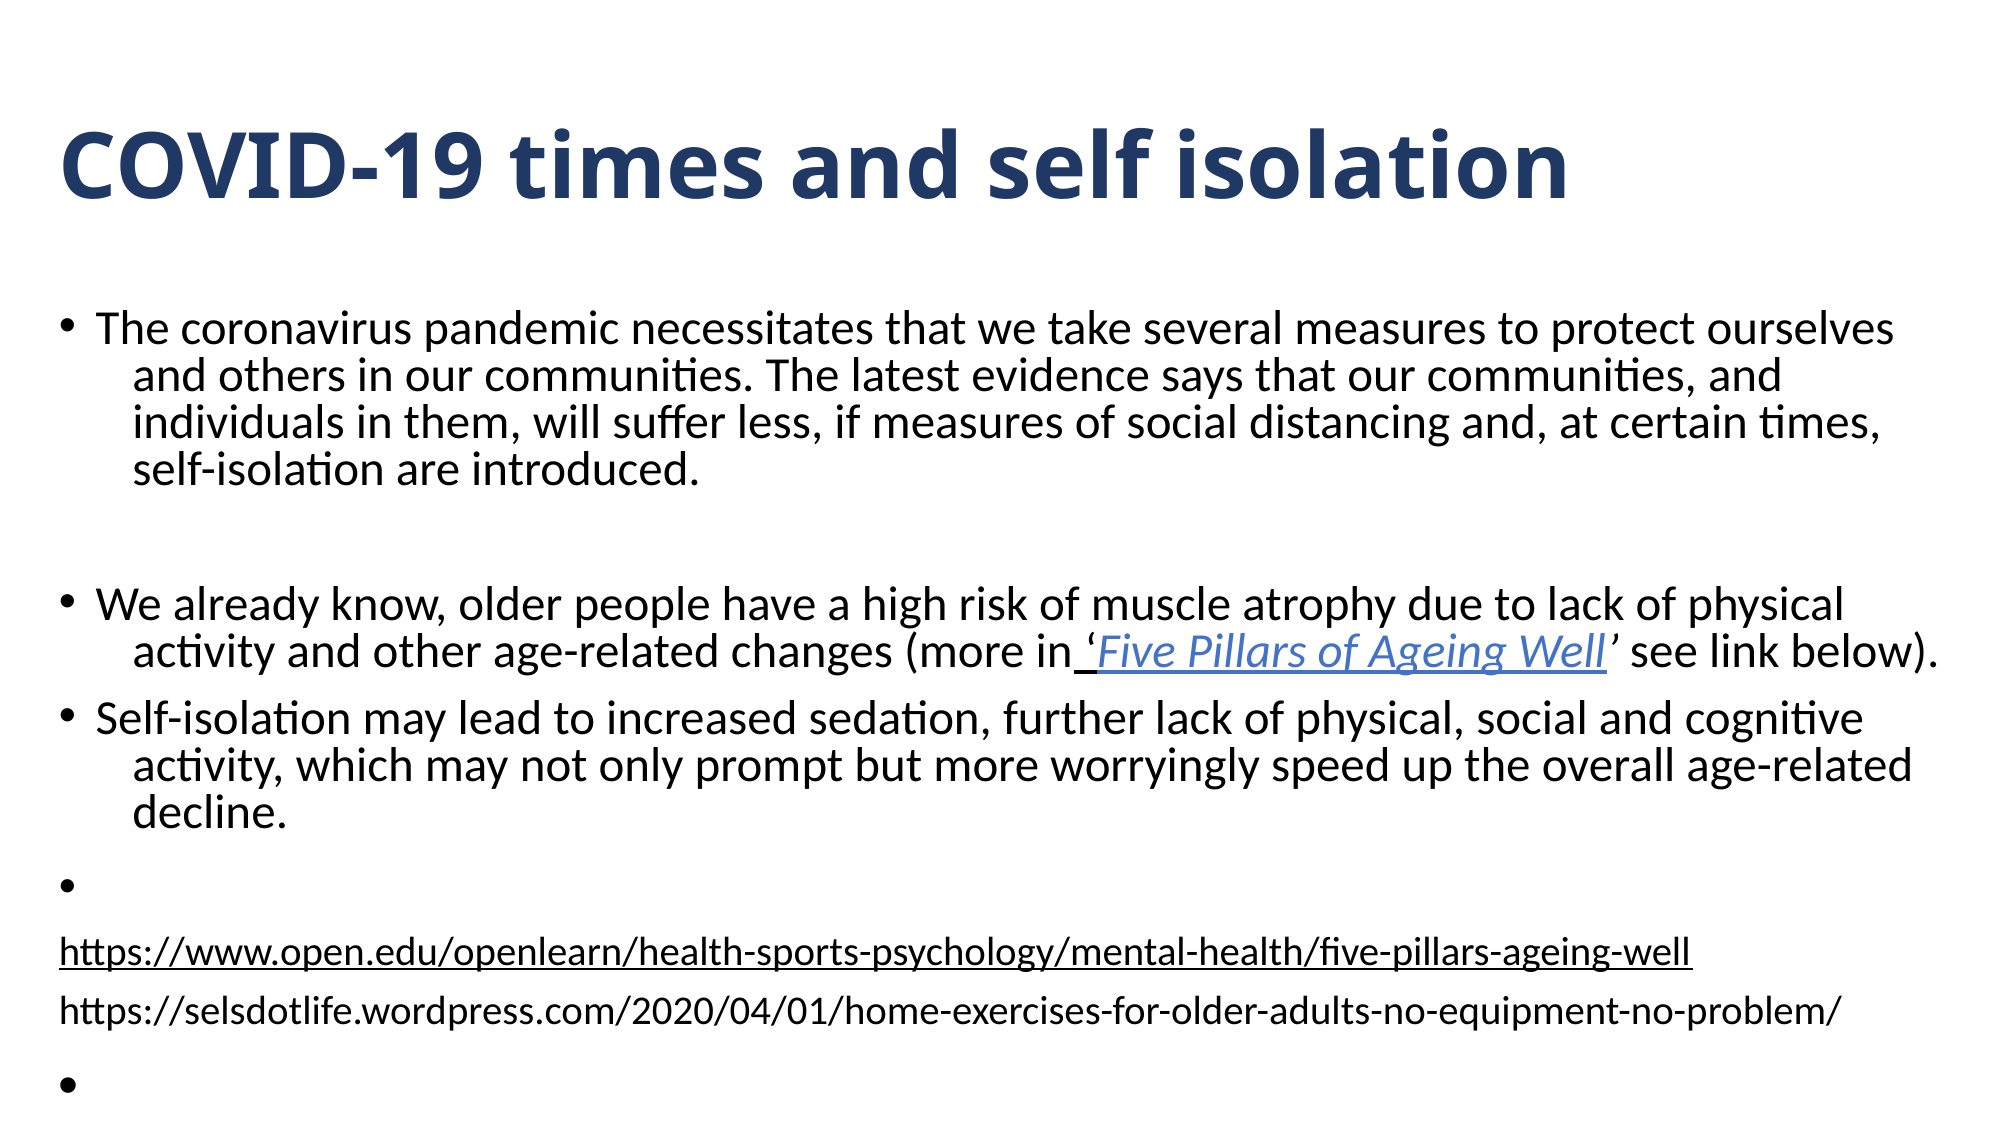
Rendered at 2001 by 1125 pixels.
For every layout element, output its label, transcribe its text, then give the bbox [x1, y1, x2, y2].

list The coronavirus pandemic necessitates that we take several measures to protect ourselves and others in our communities. The latest evidence says that our communities, and individuals in them, will suffer less, if measures of social distancing and, at certain times, self-isolation are introduced. We already know, older people have a high risk of muscle atrophy due to lack of physical activity and other age-related changes (more in ‘Five Pillars of Ageing Well’ see link below). Self-isolation may lead to increased sedation, further lack of physical, social and cognitive activity, which may not only prompt but more worryingly speed up the overall age-related decline. https://www.open.edu/openlearn/health-sports-psychology/mental-health/five-pillars-ageing-well https://selsdotlife.wordpress.com/2020/04/01/home-exercises-for-older-adults-no-equipment-no-problem/ [43, 299, 1983, 1083]
title COVID-19 times and self isolation [43, 59, 1863, 278]
